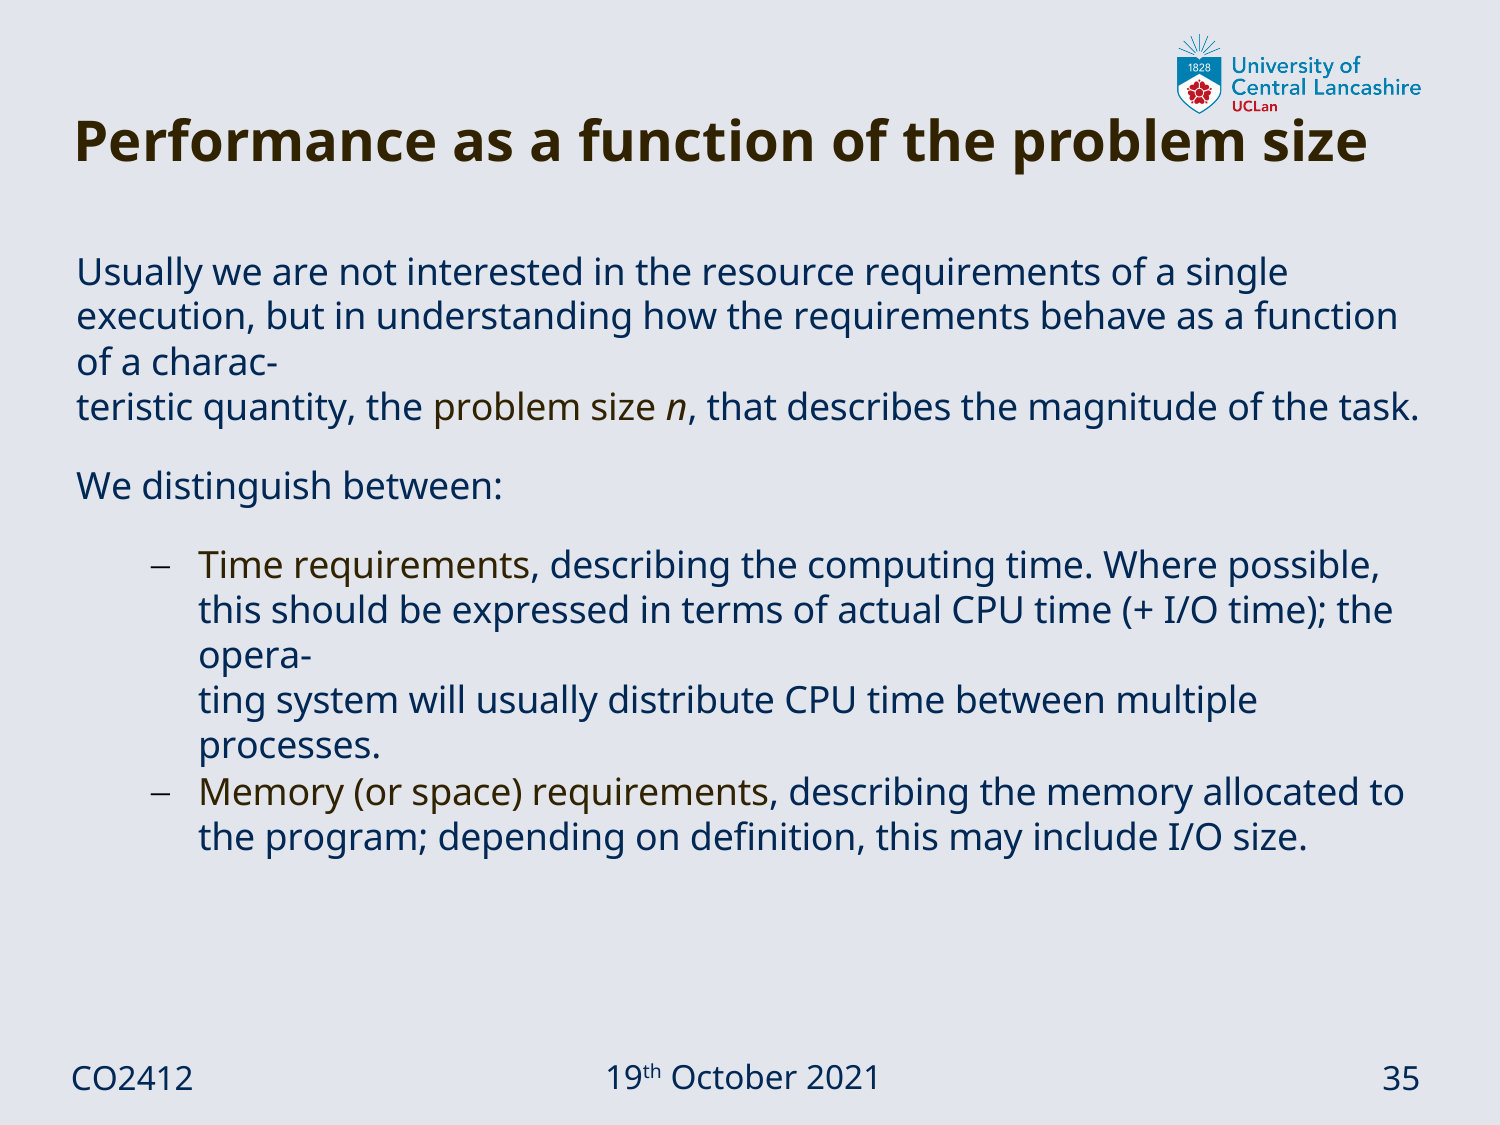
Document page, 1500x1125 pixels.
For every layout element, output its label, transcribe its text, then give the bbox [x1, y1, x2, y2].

title Performance as a function of the problem size [58, 93, 1475, 186]
text_box Usually we are not interested in the resource requirements of a single execution, but in understanding how the requirements behave as a function of a charac- teristic quantity, the problem size n, that describes the magnitude of the task. We distinguish between: Time requirements, describing the computing time. Where possible, this should be expressed in terms of actual CPU time (+ I/O time); the opera- ting system will usually distribute CPU time between multiple processes. Memory (or space) requirements, describing the memory allocated to the program; depending on definition, this may include I/O size. [59, 240, 1444, 731]
picture [1177, 34, 1421, 93]
